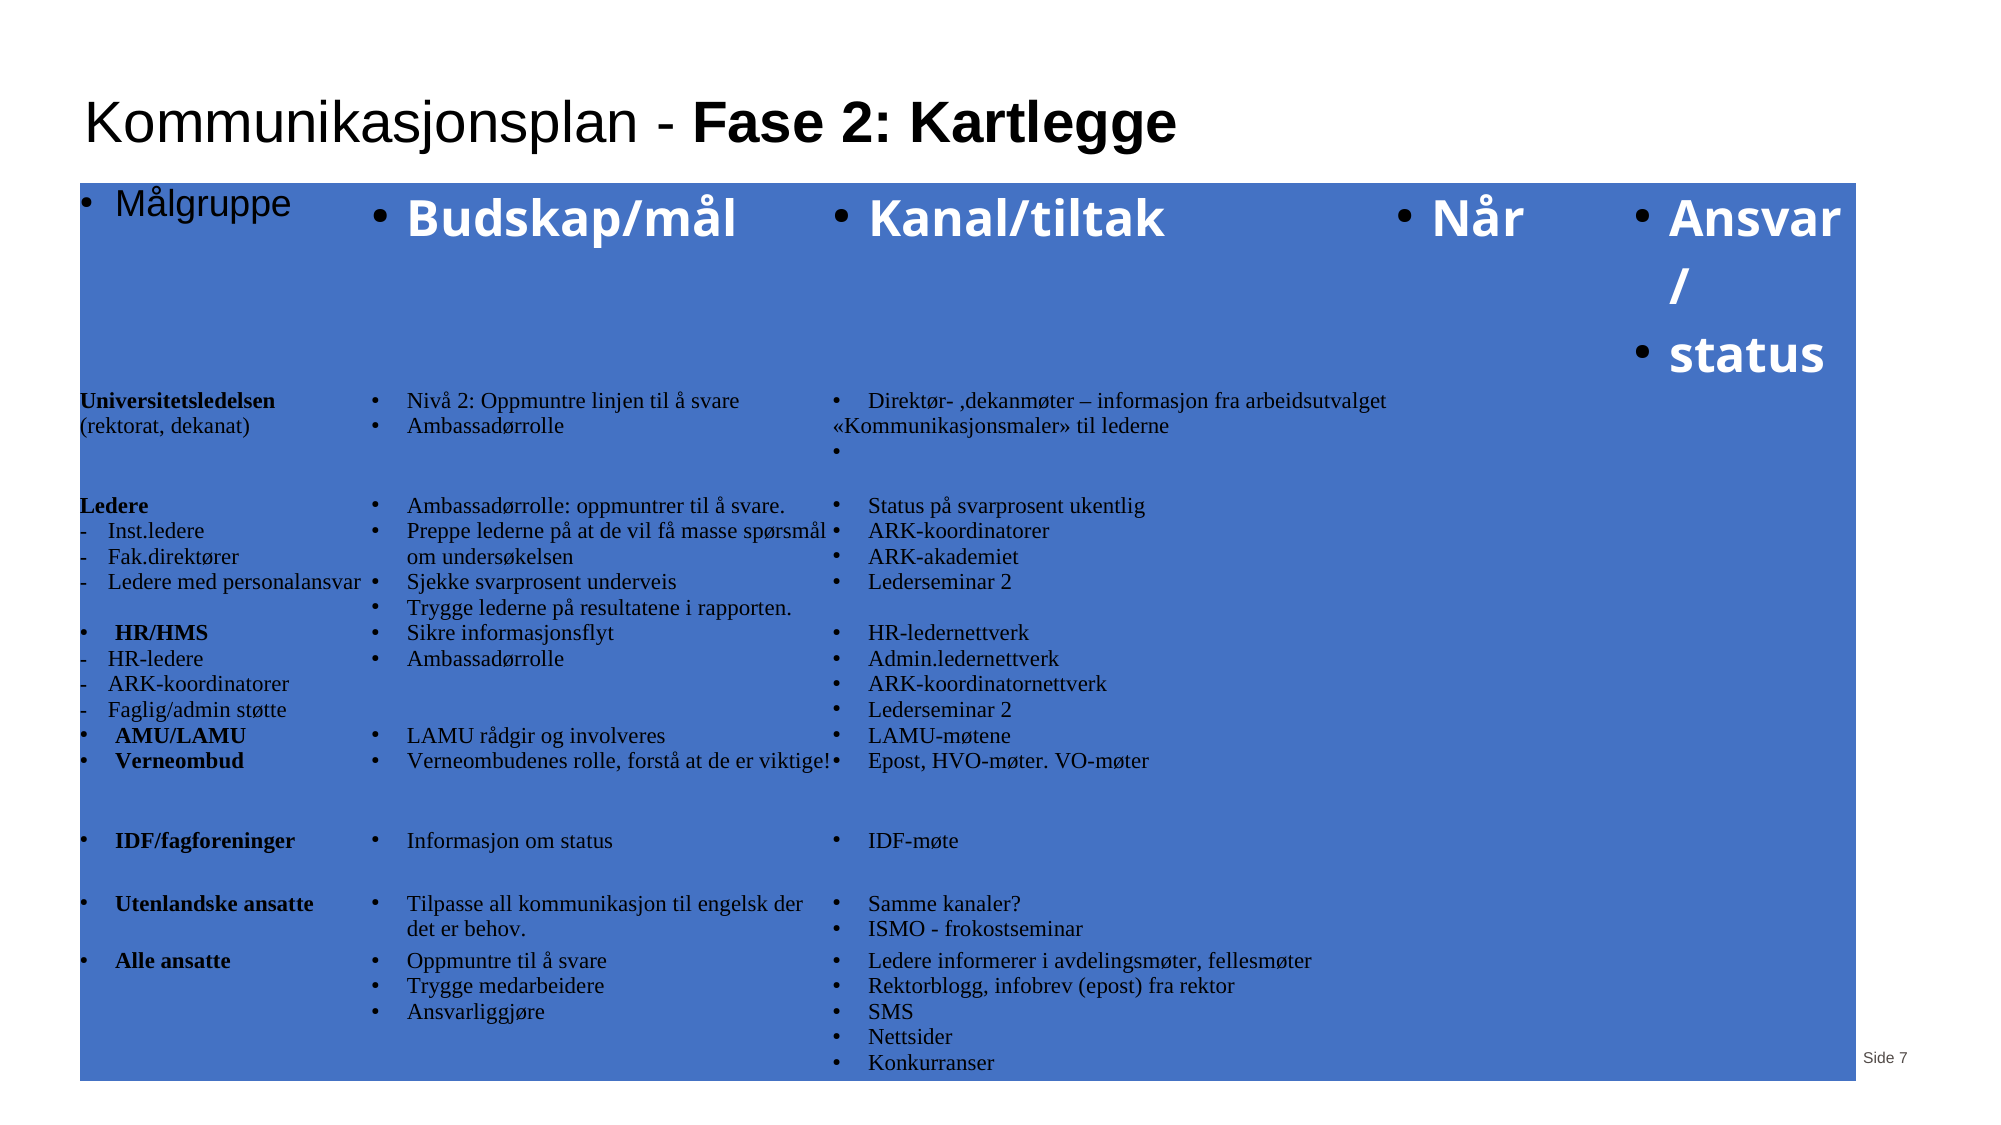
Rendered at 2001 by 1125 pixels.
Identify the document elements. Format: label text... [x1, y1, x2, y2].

table_cell Nivå 2: Oppmuntre linjen til å svare Ambassadørrolle [371, 388, 833, 493]
table_cell [1634, 620, 1856, 723]
table_header Ansvar/ status [1634, 183, 1856, 388]
table_cell LAMU rådgir og involveres Verneombudenes rolle, forstå at de er viktige! [371, 723, 833, 828]
text_box Kommunikasjonsplan - Fase 2: Kartlegge [70, 76, 1781, 163]
table_cell [1634, 493, 1856, 620]
table_cell Universitetsledelsen (rektorat, dekanat) [80, 388, 371, 493]
table_header Budskap/mål [371, 183, 833, 388]
table_cell [1396, 388, 1634, 493]
table_cell HR/HMS HR-ledere ARK-koordinatorer Faglig/admin støtte [80, 620, 371, 723]
table_cell [1396, 493, 1634, 620]
table_cell LAMU-møtene Epost, HVO-møter. VO-møter [833, 723, 1396, 828]
table_cell IDF-møte [833, 828, 1396, 891]
table_cell Sikre informasjonsflyt Ambassadørrolle [371, 620, 833, 723]
table_header Målgruppe [80, 183, 371, 388]
slide_number Side 7 [1848, 1027, 1947, 1088]
table_cell [1634, 388, 1856, 493]
table_cell [1396, 948, 1634, 1081]
table_cell Status på svarprosent ukentlig ARK-koordinatorer ARK-akademiet Lederseminar 2 [833, 493, 1396, 620]
table_header Når [1396, 183, 1634, 388]
table_cell IDF/fagforeninger [80, 828, 371, 891]
table_cell AMU/LAMU Verneombud [80, 723, 371, 828]
table_cell [1396, 891, 1634, 948]
table_cell [1396, 620, 1634, 723]
table_cell Ledere informerer i avdelingsmøter, fellesmøter Rektorblogg, infobrev (epost) fra rektor SMS Nettsider Konkurranser [833, 948, 1396, 1081]
table_cell [1396, 828, 1634, 891]
table_cell [1634, 828, 1856, 891]
table_cell Informasjon om status [371, 828, 833, 891]
table_cell Ambassadørrolle: oppmuntrer til å svare. Preppe lederne på at de vil få masse spørsmål om undersøkelsen Sjekke svarprosent underveis Trygge lederne på resultatene i rapporten. [371, 493, 833, 620]
table_cell Ledere Inst.ledere Fak.direktører Ledere med personalansvar [80, 493, 371, 620]
table_cell Utenlandske ansatte [80, 891, 371, 948]
table_cell Direktør- ,dekanmøter – informasjon fra arbeidsutvalget «Kommunikasjonsmaler» til lederne [833, 388, 1396, 493]
table_cell [1634, 948, 1856, 1081]
table_cell Oppmuntre til å svare Trygge medarbeidere Ansvarliggjøre [371, 948, 833, 1081]
table_cell [1634, 891, 1856, 948]
table_cell [1634, 723, 1856, 828]
table_cell HR-ledernettverk Admin.ledernettverk ARK-koordinatornettverk Lederseminar 2 [833, 620, 1396, 723]
table_cell [1396, 723, 1634, 828]
table_cell Samme kanaler? ISMO - frokostseminar [833, 891, 1396, 948]
table_cell Tilpasse all kommunikasjon til engelsk der det er behov. [371, 891, 833, 948]
table_cell Alle ansatte [80, 948, 371, 1081]
table_header Kanal/tiltak [833, 183, 1396, 388]
